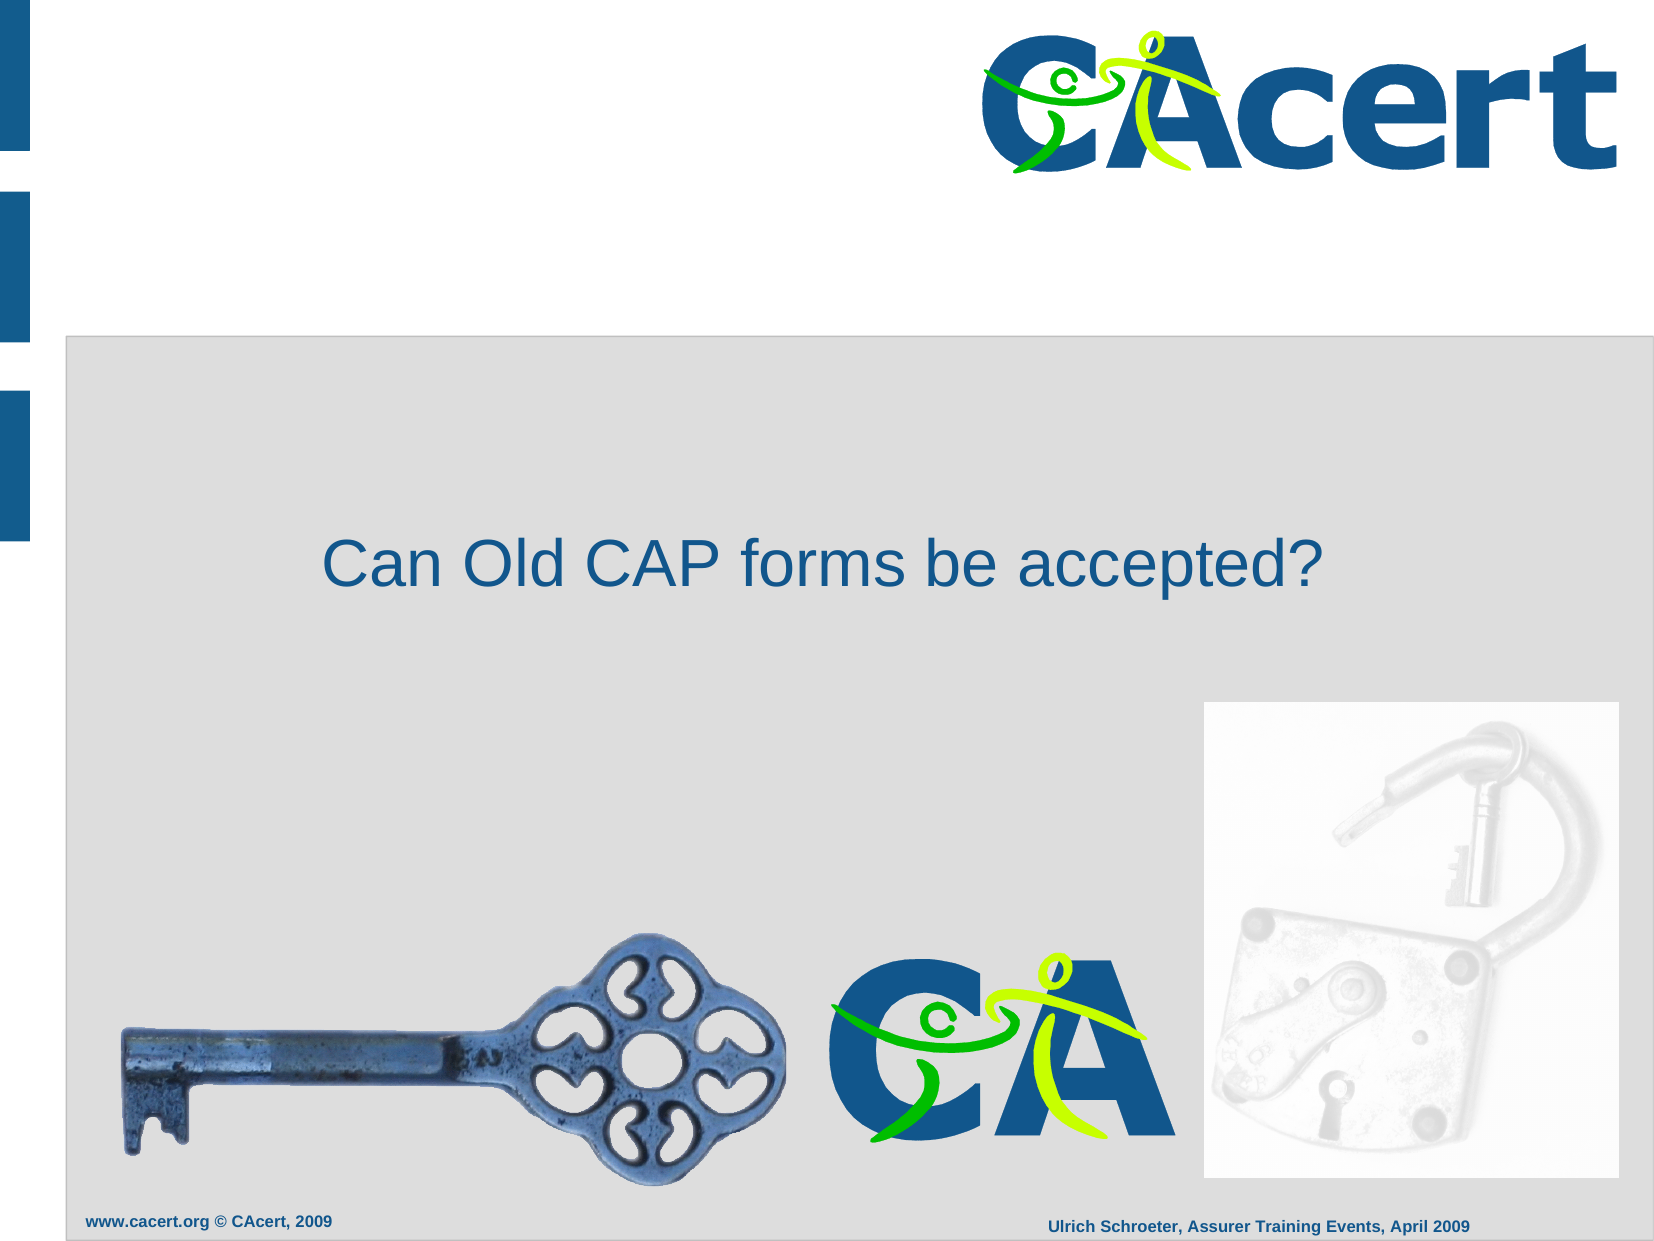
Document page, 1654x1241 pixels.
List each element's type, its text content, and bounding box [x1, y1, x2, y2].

picture [106, 915, 800, 1203]
title Can Old CAP forms be accepted? [118, 442, 1530, 601]
picture [826, 950, 1177, 1145]
picture [1204, 702, 1619, 1178]
